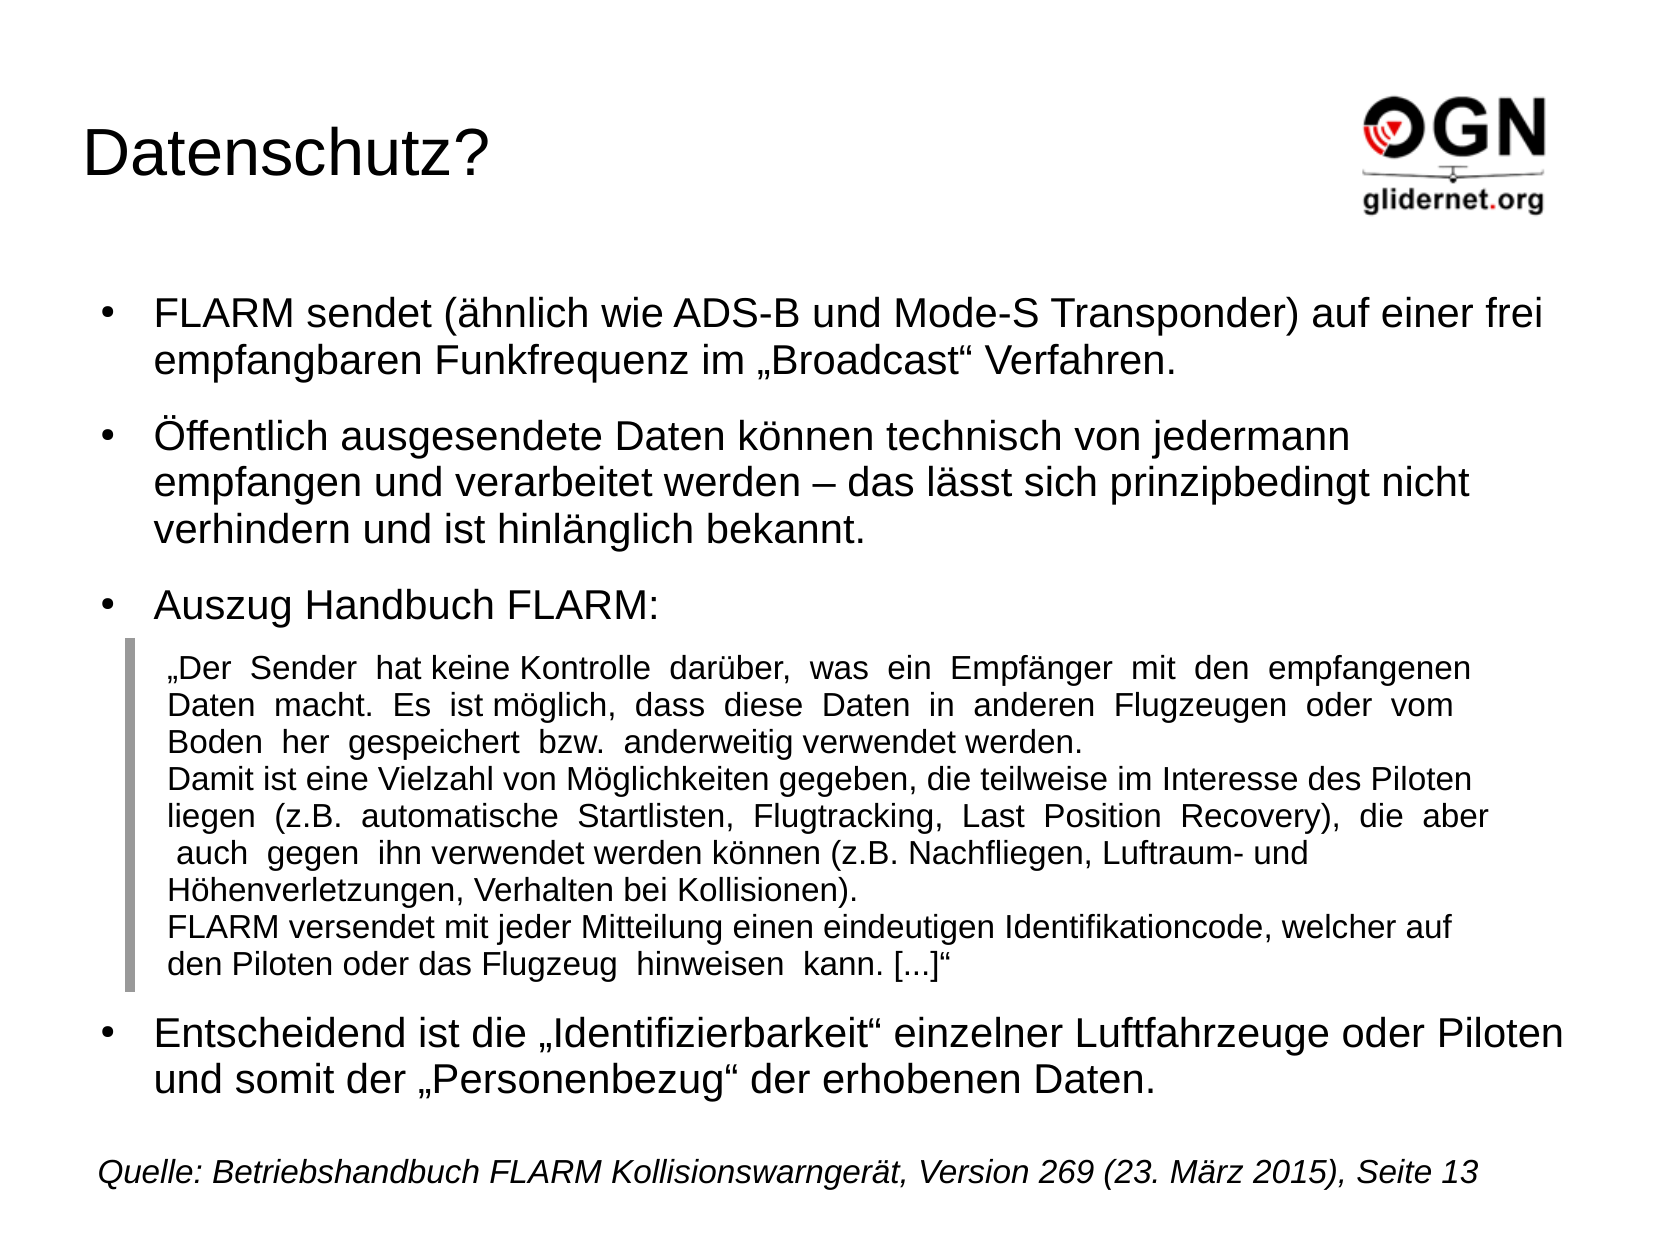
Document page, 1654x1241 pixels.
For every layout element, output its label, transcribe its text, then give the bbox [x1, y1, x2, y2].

text_box Quelle: Betriebshandbuch FLARM Kollisionswarngerät, Version 269 (23. März 2015), Seite 13 [82, 1145, 1571, 1229]
text_box „Der Sender hat keine Kontrolle darüber, was ein Empfänger mit den empfangenen Daten macht. Es ist möglich, dass diese Daten in anderen Flugzeugen oder vom Boden her gespeichert bzw. anderweitig verwendet werden. Damit ist eine Vielzahl von Möglichkeiten gegeben, die teilweise im Interesse des Piloten liegen (z.B. automatische Startlisten, Flugtracking, Last Position Recovery), die aber auch gegen ihn verwendet werden können (z.B. Nachfliegen, Luftraum- und Höhenverletzungen, Verhalten bei Kollisionen). FLARM versendet mit jeder Mitteilung einen eindeutigen Identifikationcode, welcher auf den Piloten oder das Flugzeug hinweisen kann. [...]“ [152, 641, 1512, 990]
title Datenschutz? [82, 48, 1337, 256]
picture [1336, 34, 1571, 270]
list Entscheidend ist die „Identifizierbarkeit“ einzelner Luftfahrzeuge oder Piloten und somit der „Personenbezug“ der erhobenen Daten. [82, 1009, 1571, 1111]
list FLARM sendet (ähnlich wie ADS-B und Mode-S Transponder) auf einer frei empfangbaren Funkfrequenz im „Broadcast“ Verfahren. Öffentlich ausgesendete Daten können technisch von jedermann empfangen und verarbeitet werden – das lässt sich prinzipbedingt nicht verhindern und ist hinlänglich bekannt. Auszug Handbuch FLARM: [82, 290, 1571, 642]
